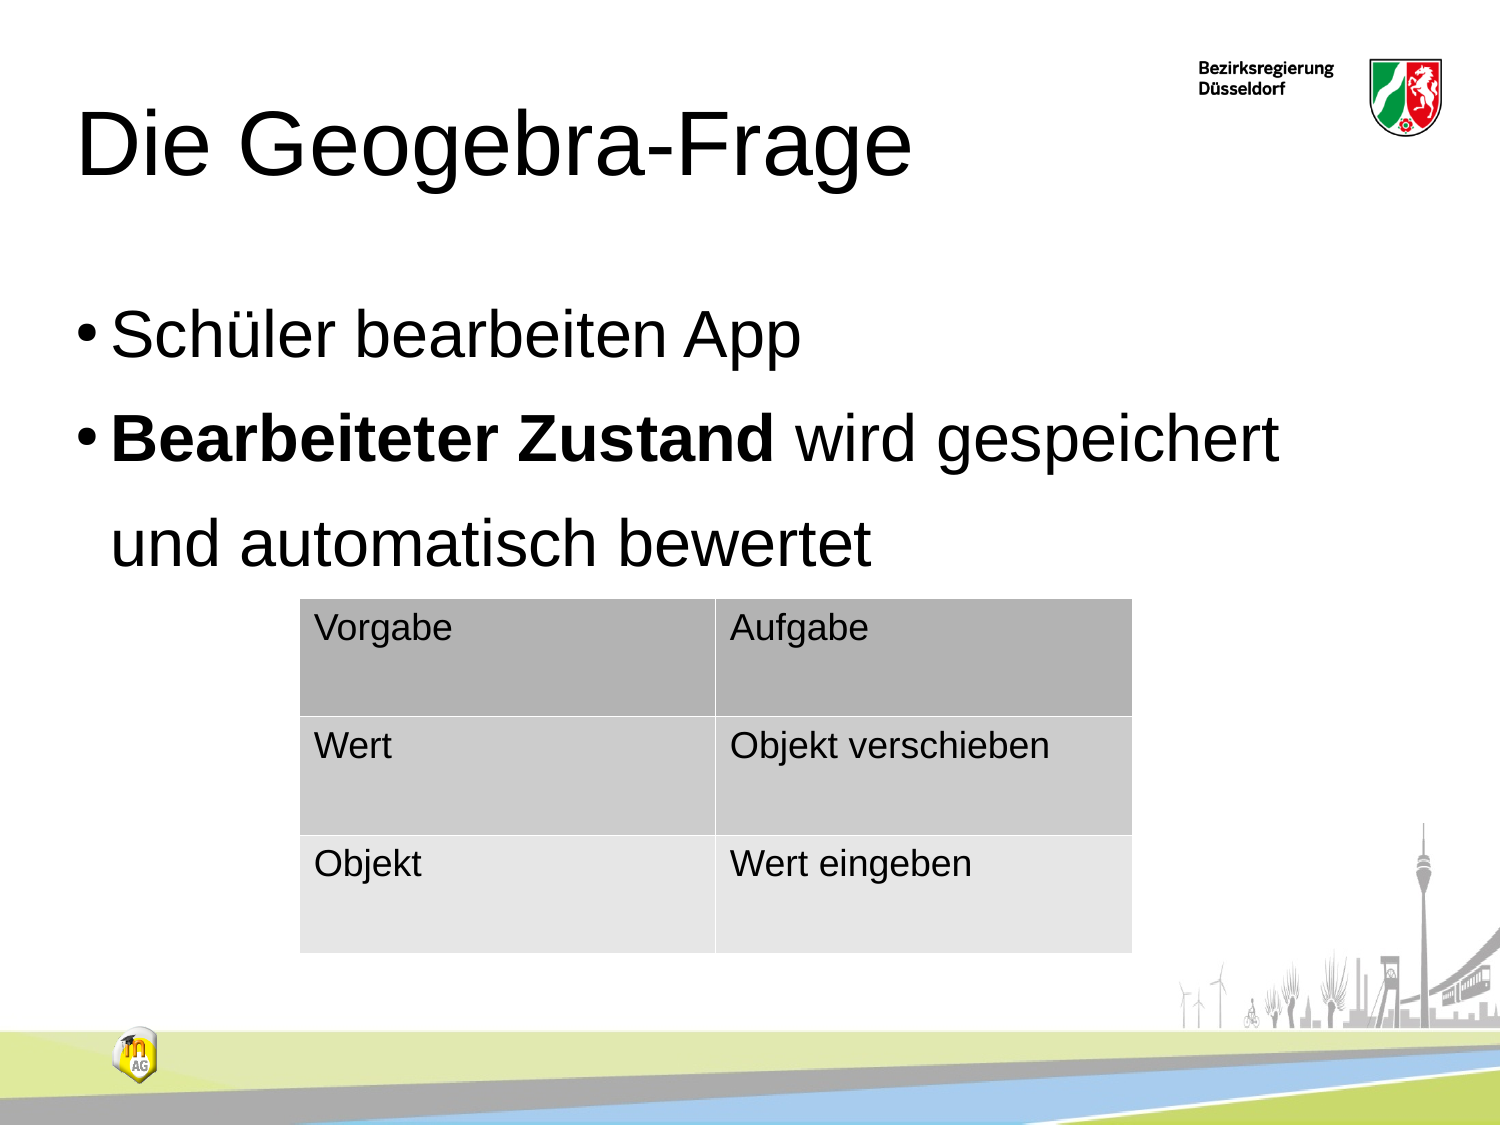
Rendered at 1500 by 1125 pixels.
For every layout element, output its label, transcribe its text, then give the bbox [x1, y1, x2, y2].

table_cell Wert eingeben [716, 836, 1132, 953]
table_cell Wert [300, 717, 715, 835]
table_cell Objekt verschieben [716, 717, 1132, 835]
subtitle Schüler bearbeiten App Bearbeiteter Zustand wird gespeichert und automatisch bewertet [75, 263, 1425, 615]
title Die Geogebra-Frage [75, 44, 1425, 233]
picture [0, 823, 1500, 1125]
table_header Vorgabe [300, 599, 715, 716]
picture [1425, 58, 1442, 137]
table_header Aufgabe [716, 599, 1132, 716]
table_cell Objekt [300, 836, 715, 953]
